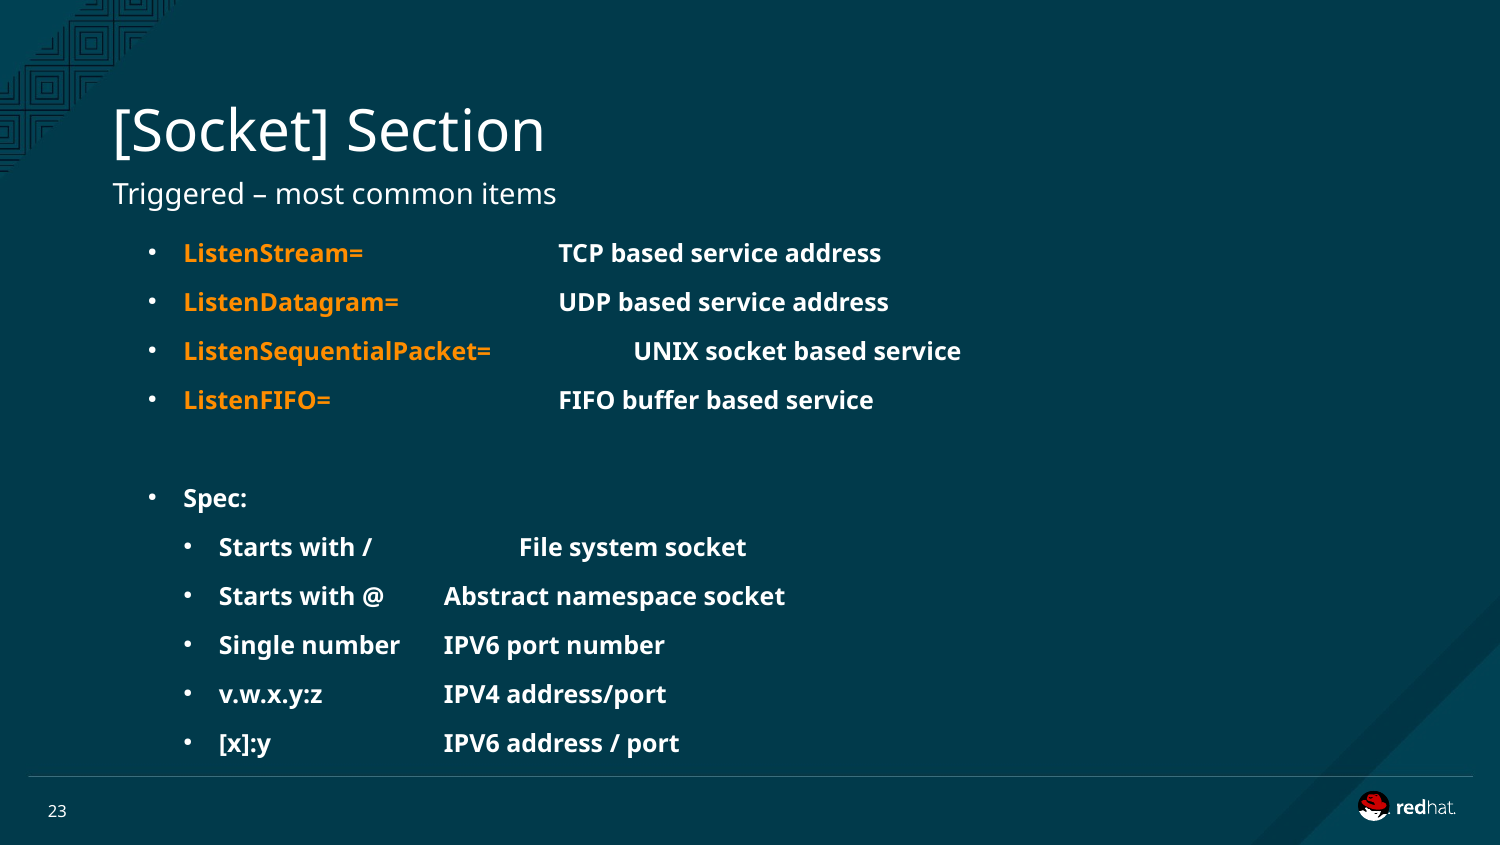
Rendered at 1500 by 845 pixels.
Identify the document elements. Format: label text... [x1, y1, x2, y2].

picture [99, 38, 103, 49]
text_box ListenStream= TCP based service address ListenDatagram= UDP based service address ListenSequentialPacket= UNIX socket based service ListenFIFO= FIFO buffer based service Spec: Starts with / File system socket Starts with @ Abstract namespace socket Single number IPV6 port number v.w.x.y:z IPV4 address/port [x]:y IPV6 address / port [112, 235, 877, 736]
title [Socket] Section [112, 0, 1388, 169]
subtitle Triggered – most common items [112, 173, 1388, 237]
